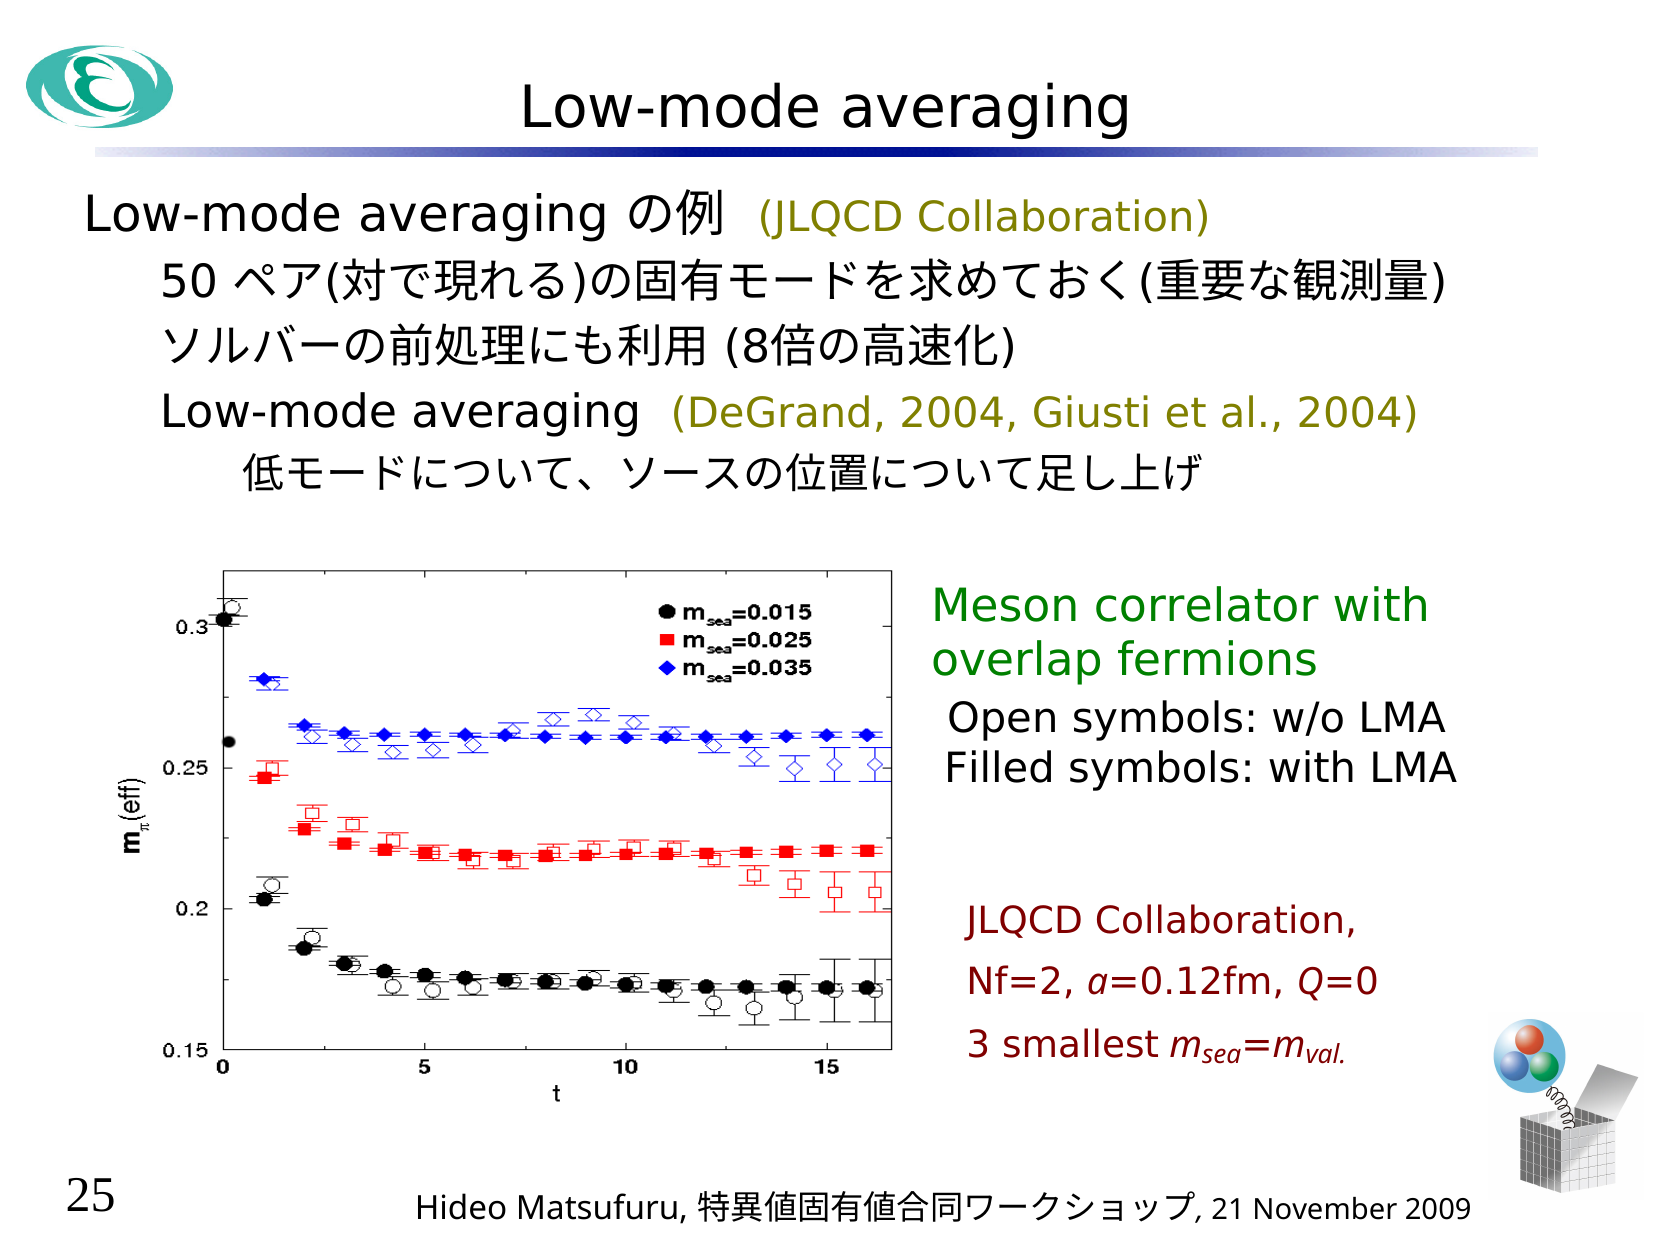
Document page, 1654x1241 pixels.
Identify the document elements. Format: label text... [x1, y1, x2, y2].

picture [1451, 147, 1538, 157]
list Low-mode averaging の例 (JLQCD Collaboration) 50 ペア(対で現れる)の固有モードを求めておく(重要な観測量) ソルバーの前処理にも利用 (8倍の高速化) Low-mode averaging (DeGrand, 2004, Giusti et al., 2004) 低モードについて、ソースの位置について足し上げ [65, 184, 1557, 499]
picture [20, 37, 179, 136]
picture [1488, 1012, 1644, 1200]
text_box Meson correlator with overlap fermions Open symbols: w/o LMA Filled symbols: with LMA [931, 579, 1473, 851]
picture [111, 558, 903, 1120]
list JLQCD Collaboration, Nf=2, a=0.12fm, Q=0 3 smallest msea=mval. [948, 899, 1420, 1069]
picture [95, 147, 202, 157]
title Low-mode averaging [202, 54, 1451, 161]
